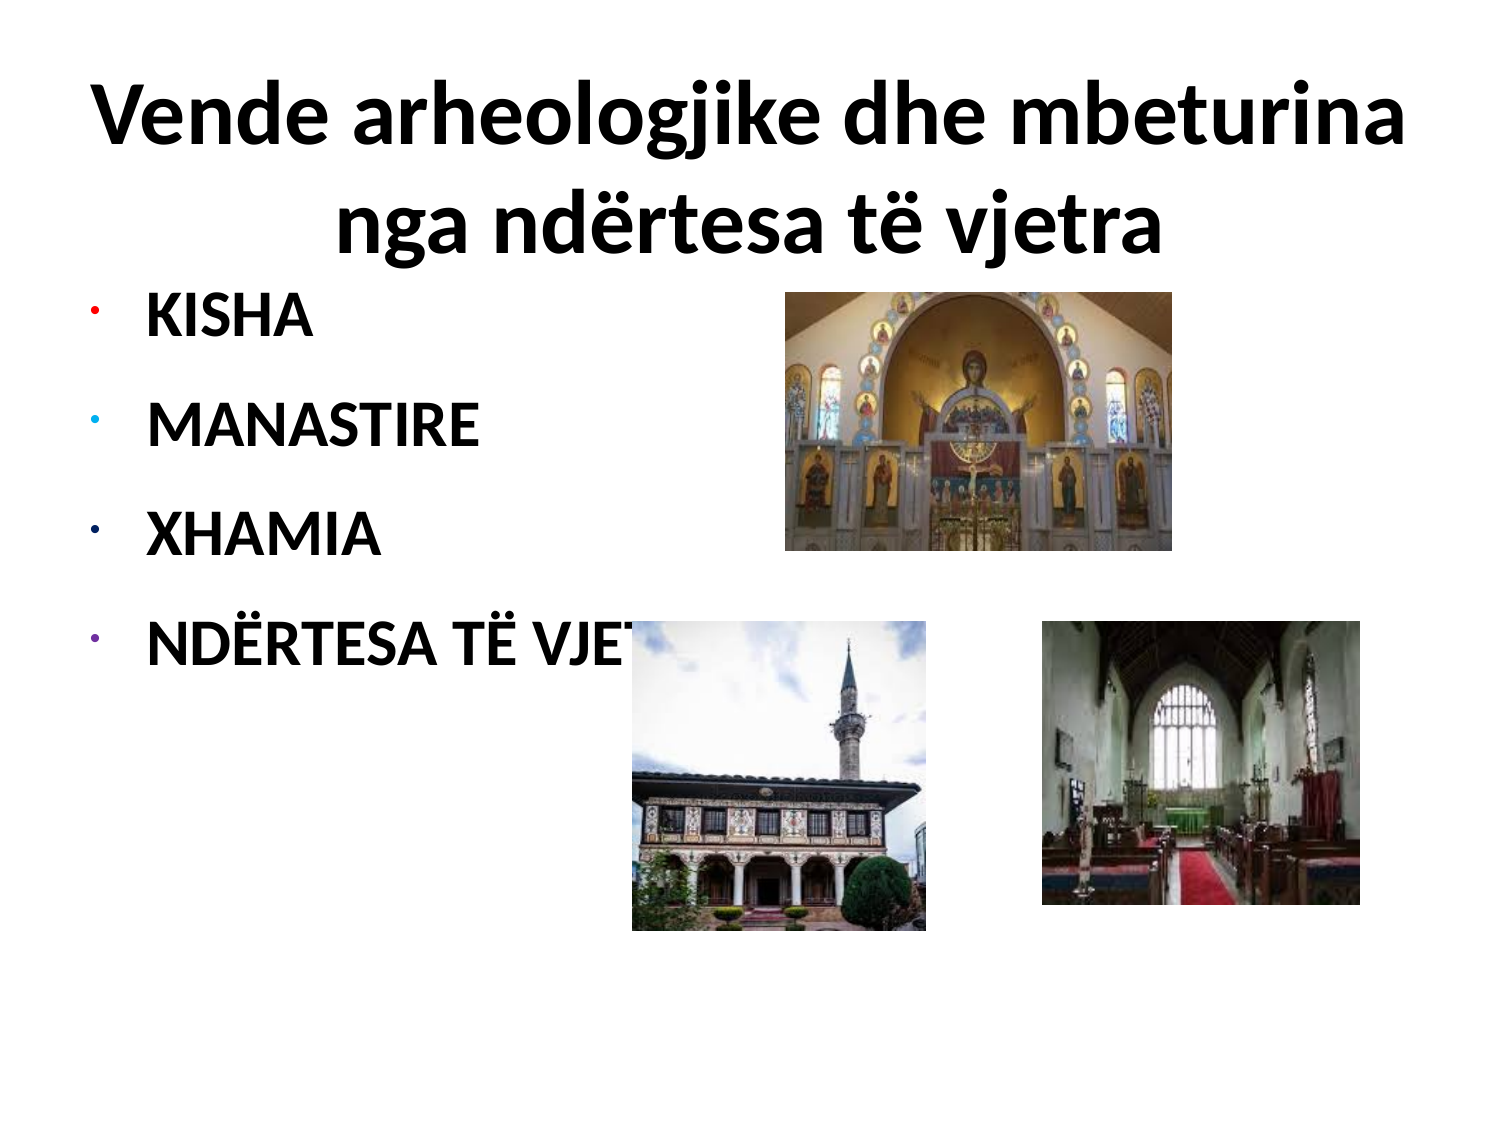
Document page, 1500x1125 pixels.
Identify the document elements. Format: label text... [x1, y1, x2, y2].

picture [632, 621, 926, 931]
list KISHA MANASTIRE XHAMIA NDËRTESA TË VJETRA [75, 262, 1425, 1005]
title Vende arheologjike dhe mbeturina nga ndërtesa të vjetra [75, 45, 1425, 233]
picture [785, 292, 1172, 551]
picture [1042, 621, 1360, 905]
